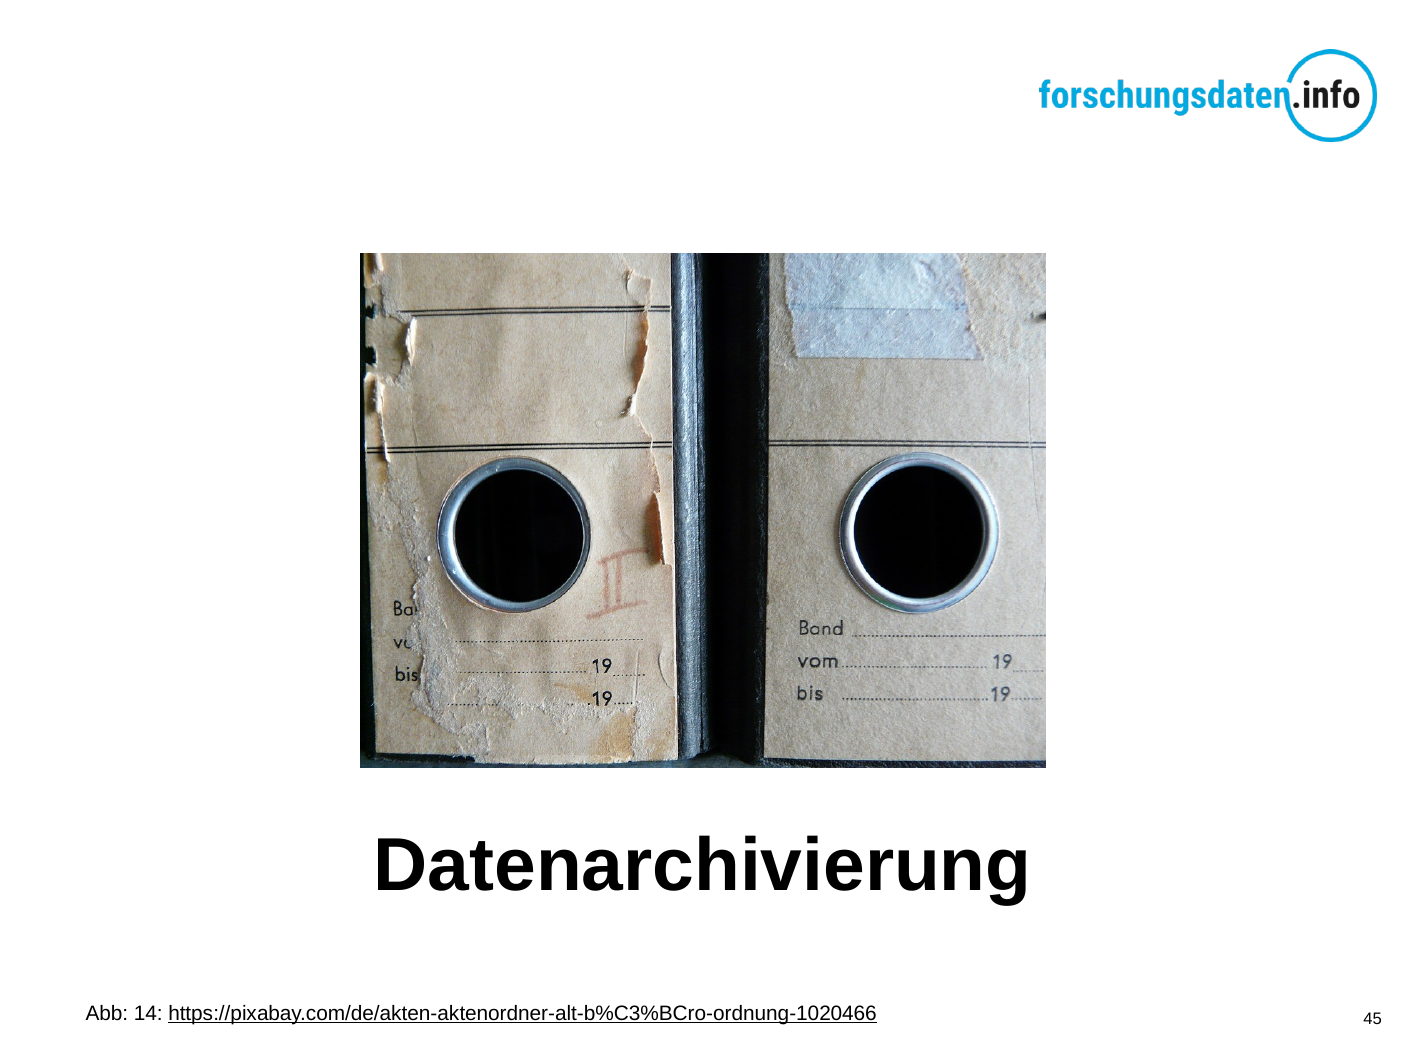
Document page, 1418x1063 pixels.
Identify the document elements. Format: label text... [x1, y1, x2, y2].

picture [360, 253, 1046, 768]
picture [1342, 107, 1377, 142]
title Datenarchivierung [35, 815, 1371, 993]
text_box Abb: 14: https://pixabay.com/de/akten-aktenordner-alt-b%C3%BCro-ordnung-1020466 [70, 992, 993, 1032]
picture [1339, 49, 1377, 85]
slide_number <Nummer> [1015, 1003, 1382, 1028]
picture [1039, 49, 1372, 142]
